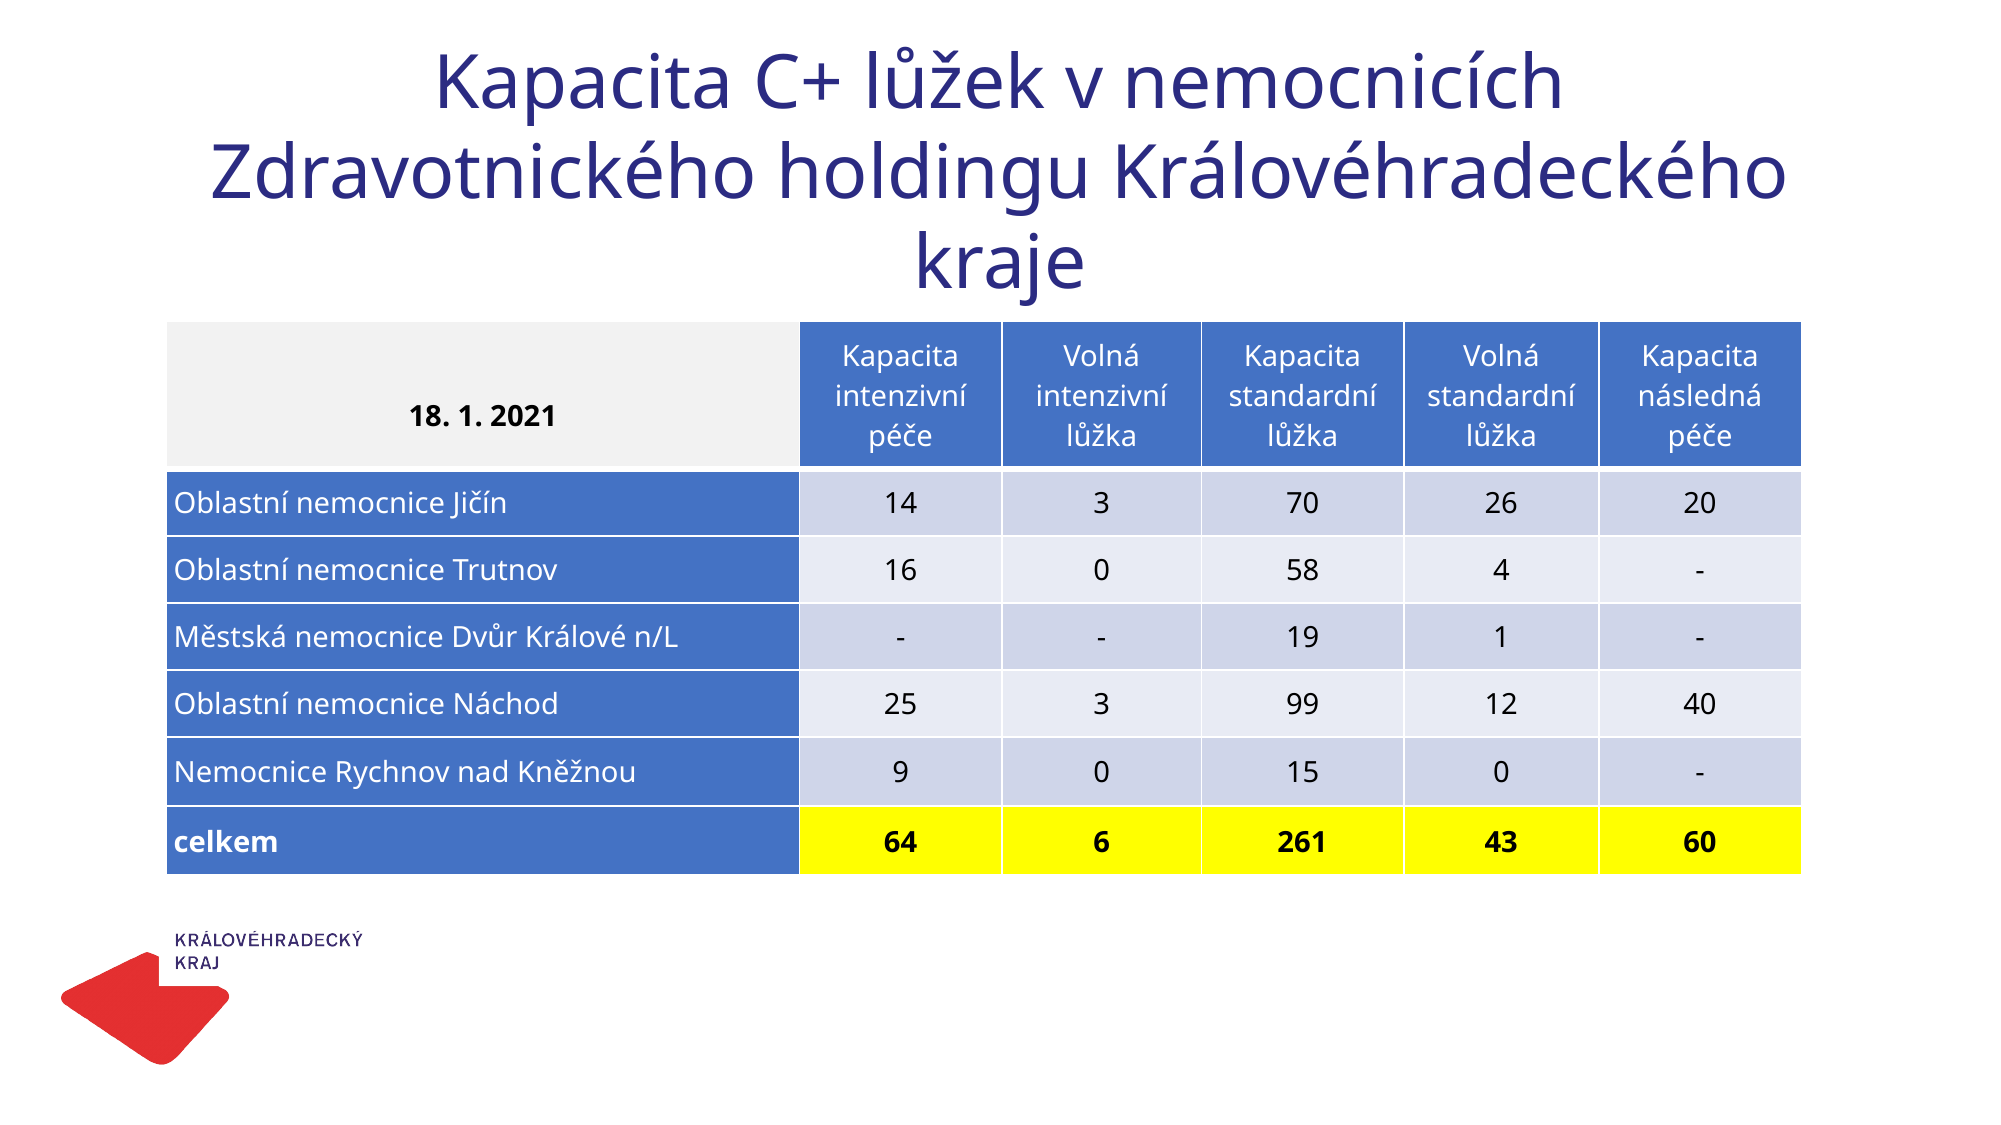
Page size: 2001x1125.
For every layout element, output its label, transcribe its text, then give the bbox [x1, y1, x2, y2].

table_cell - [1003, 604, 1201, 669]
table_cell - [1600, 537, 1801, 602]
table_cell 9 [800, 738, 1001, 805]
table_cell Nemocnice Rychnov nad Kněžnou [167, 738, 799, 805]
table_cell 1 [1405, 604, 1598, 669]
table_cell 43 [1405, 807, 1598, 874]
table_cell - [1600, 604, 1801, 669]
table_cell 3 [1003, 671, 1201, 736]
text_box [993, 278, 1011, 283]
table_cell 64 [800, 807, 1001, 874]
title Kapacita C+ lůžek v nemocnicích Zdravotnického holdingu Královéhradeckého kraje [137, 59, 1863, 278]
table_cell 0 [1003, 537, 1201, 602]
table_cell 99 [1202, 671, 1403, 736]
table_cell 15 [1202, 738, 1403, 805]
table_header Volná intenzivní lůžka [1003, 322, 1201, 466]
table_cell - [800, 604, 1001, 669]
table_cell 3 [1003, 472, 1201, 535]
table_cell 60 [1600, 807, 1801, 874]
table_cell 0 [1003, 738, 1201, 805]
table_header Kapacita intenzivní péče [800, 322, 1001, 466]
text_box [159, 0, 2000, 986]
table_cell Oblastní nemocnice Náchod [167, 671, 799, 736]
table_cell 25 [800, 671, 1001, 736]
table_cell 0 [1405, 738, 1598, 805]
table_cell 4 [1405, 537, 1598, 602]
text_box [901, 50, 909, 59]
table_cell 6 [1003, 807, 1201, 874]
picture [57, 918, 363, 1076]
table_cell 16 [800, 537, 1001, 602]
table_cell 19 [1202, 604, 1403, 669]
table_cell celkem [167, 807, 799, 874]
table_cell - [1600, 738, 1801, 805]
table_cell Městská nemocnice Dvůr Králové n/L [167, 604, 799, 669]
table_cell 20 [1600, 472, 1801, 535]
table_header Volná standardní lůžka [1405, 322, 1598, 466]
table_cell Oblastní nemocnice Jičín [167, 472, 799, 535]
table_header Kapacita následná péče [1600, 322, 1801, 466]
table_cell 70 [1202, 472, 1403, 535]
table_cell 58 [1202, 537, 1403, 602]
table_cell 261 [1202, 807, 1403, 874]
table_header Kapacita standardní lůžka [1202, 322, 1403, 466]
table_header 18. 1. 2021 [167, 322, 799, 466]
table_cell 12 [1405, 671, 1598, 736]
table_cell Oblastní nemocnice Trutnov [167, 537, 799, 602]
table_cell 26 [1405, 472, 1598, 535]
table_cell 40 [1600, 671, 1801, 736]
table_cell 14 [800, 472, 1001, 535]
